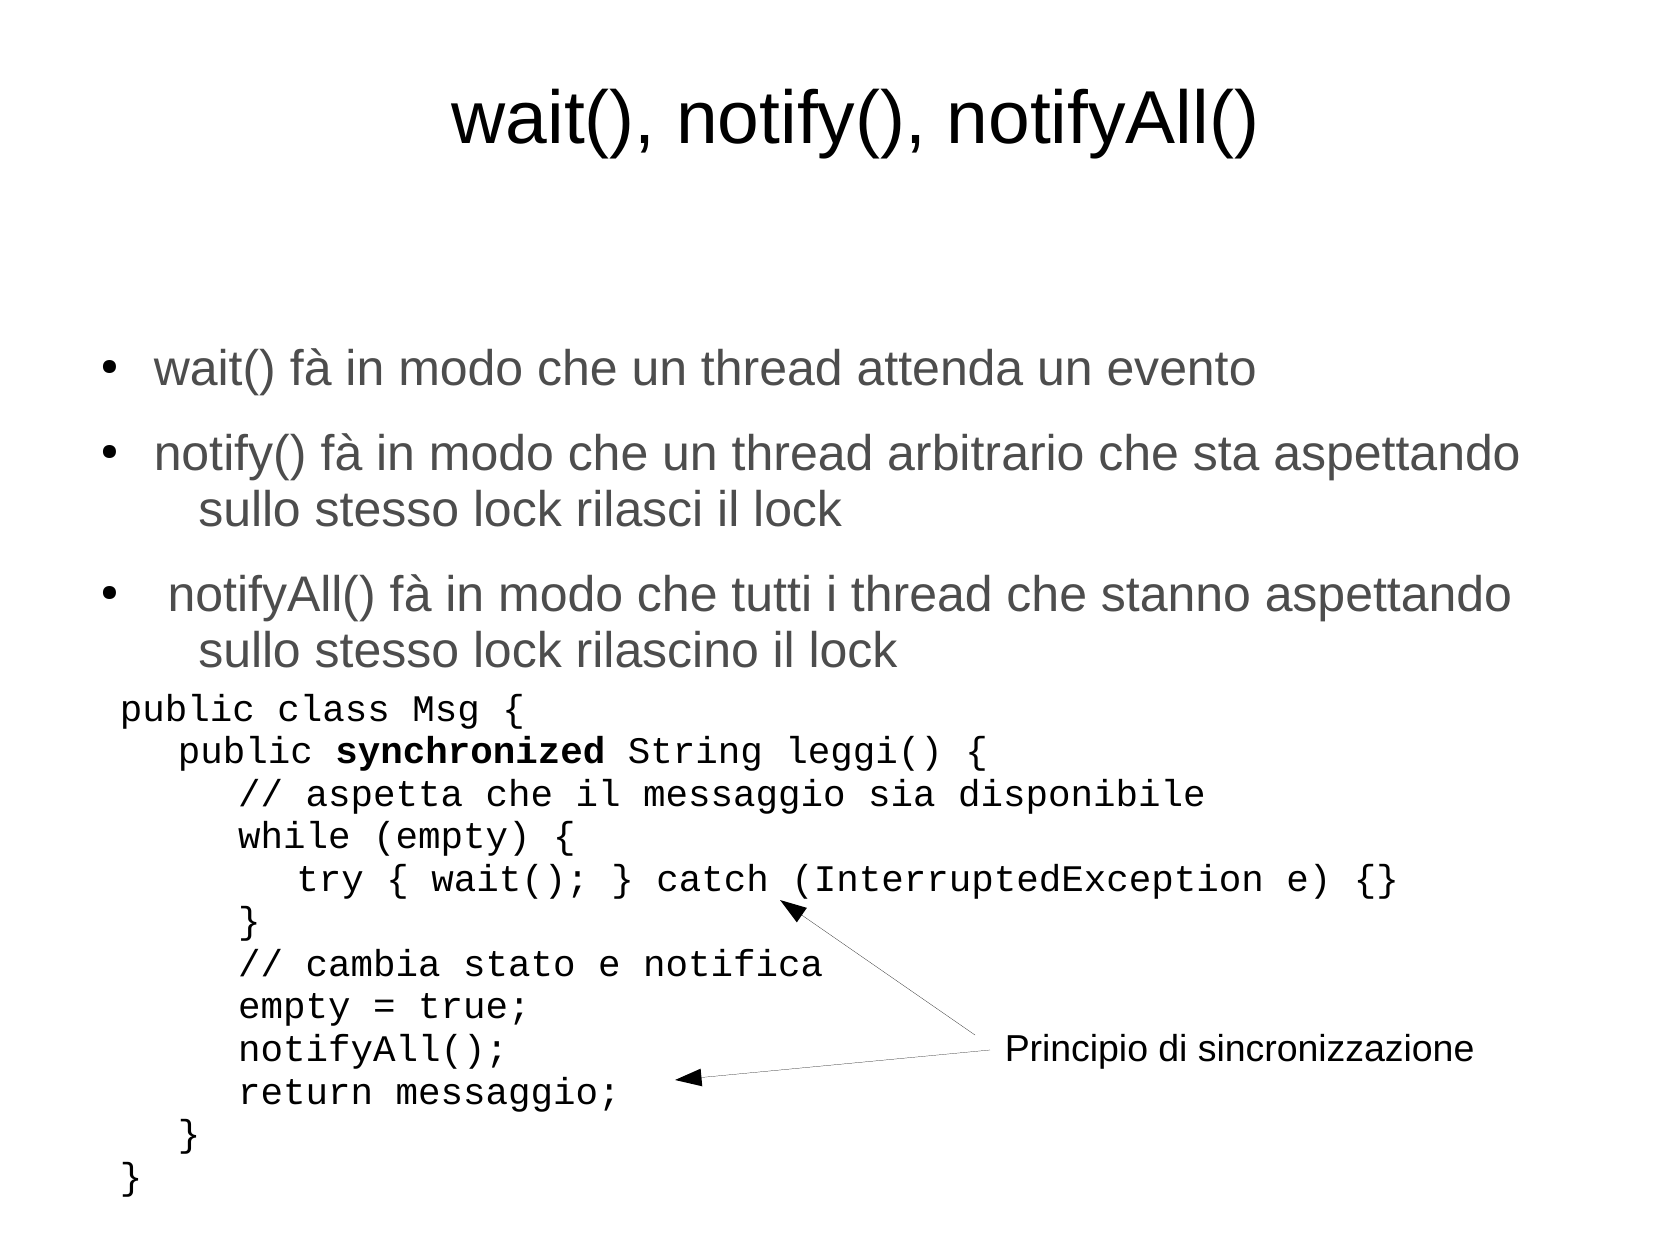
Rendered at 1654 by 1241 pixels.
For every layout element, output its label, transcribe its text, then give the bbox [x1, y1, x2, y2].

text_box public class Msg { public synchronized String leggi() { // aspetta che il messaggio sia disponibile while (empty) { try { wait(); } catch (InterruptedException e) {} } // cambia stato e notifica empty = true; notifyAll(); return messaggio; } } [105, 682, 1531, 1208]
title wait(), notify(), notifyAll() [82, 13, 1571, 222]
list wait() fà in modo che un thread attenda un evento notify() fà in modo che un thread arbitrario che sta aspettando sullo stesso lock rilasci il lock notifyAll() fà in modo che tutti i thread che stanno aspettando sullo stesso lock rilascino il lock [82, 254, 1538, 974]
text_box Principio di sincronizzazione [990, 1020, 1606, 1077]
